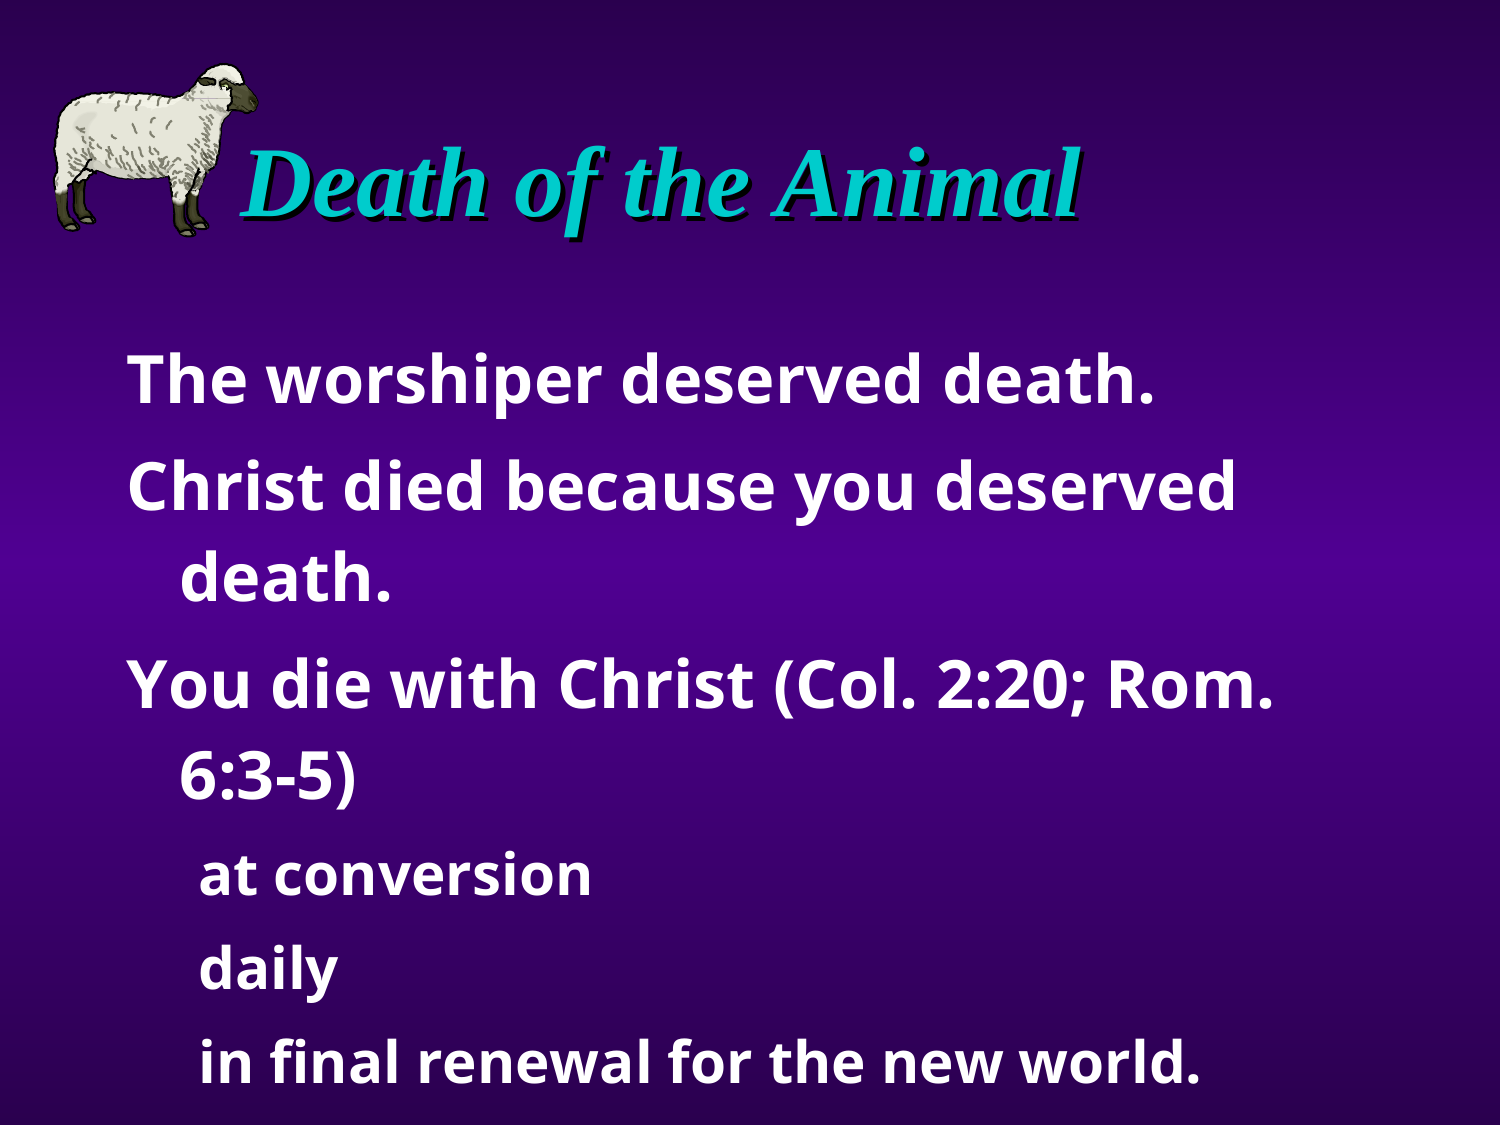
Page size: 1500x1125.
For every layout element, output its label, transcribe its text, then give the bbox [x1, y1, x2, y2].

title Death of the Animal [224, 78, 1388, 288]
list The worshiper deserved death. Christ died because you deserved death. You die with Christ (Col. 2:20; Rom. 6:3-5) at conversion daily in final renewal for the new world. [112, 324, 1388, 1026]
